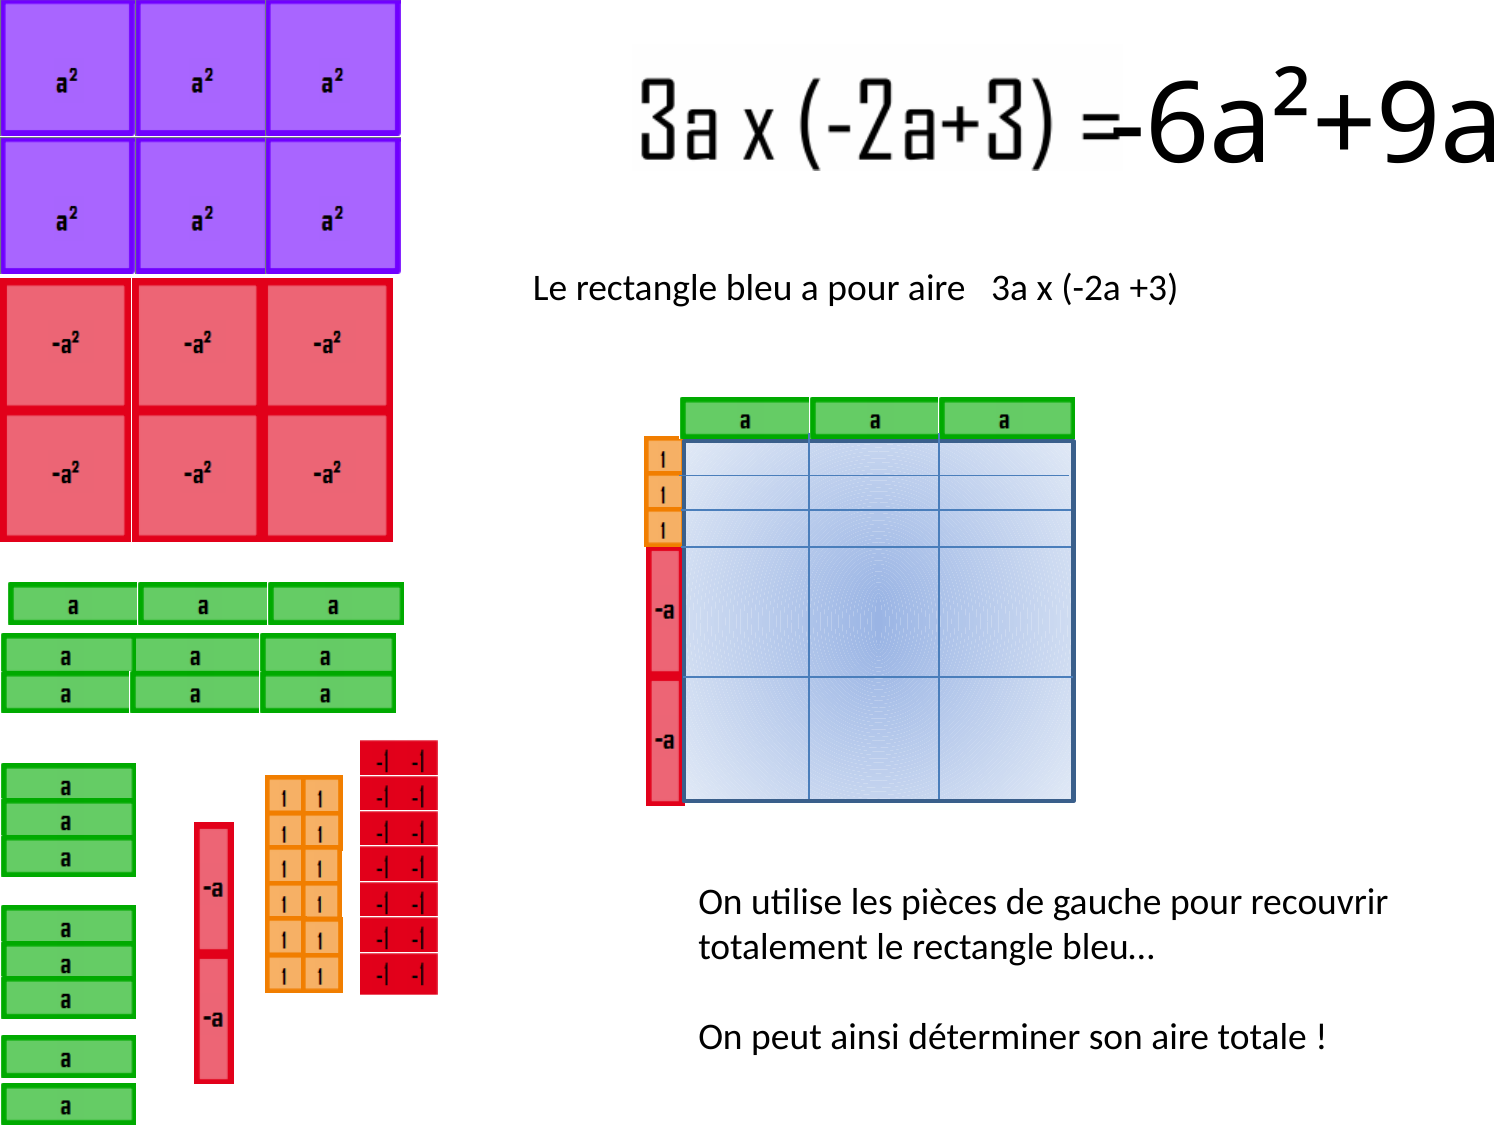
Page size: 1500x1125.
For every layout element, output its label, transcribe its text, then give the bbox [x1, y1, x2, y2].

picture [0, 0, 401, 136]
picture [0, 1035, 136, 1078]
text_box [683, 511, 808, 546]
picture [7, 582, 404, 625]
picture [0, 633, 396, 713]
picture [0, 1083, 136, 1125]
picture [360, 739, 438, 996]
text_box [683, 548, 808, 676]
text_box [810, 476, 938, 509]
picture [132, 278, 393, 542]
text_box [683, 441, 1074, 802]
text_box [810, 441, 938, 475]
text_box On utilise les pièces de gauche pour recouvrir totalement le rectangle bleu… On peut ainsi déterminer son aire totale ! [683, 869, 1413, 1065]
picture [0, 278, 131, 542]
text_box [683, 441, 808, 475]
text_box [810, 511, 938, 546]
text_box [683, 476, 808, 509]
picture [0, 905, 136, 1019]
picture [0, 137, 401, 274]
picture [265, 775, 343, 993]
picture [631, 42, 1094, 171]
picture [644, 397, 1075, 806]
text_box -6a²+9a [1094, 42, 1500, 193]
picture [194, 822, 234, 1084]
text_box Le rectangle bleu a pour aire 3a x (-2a +3) [518, 255, 1195, 316]
picture [0, 763, 136, 877]
text_box [810, 548, 938, 676]
